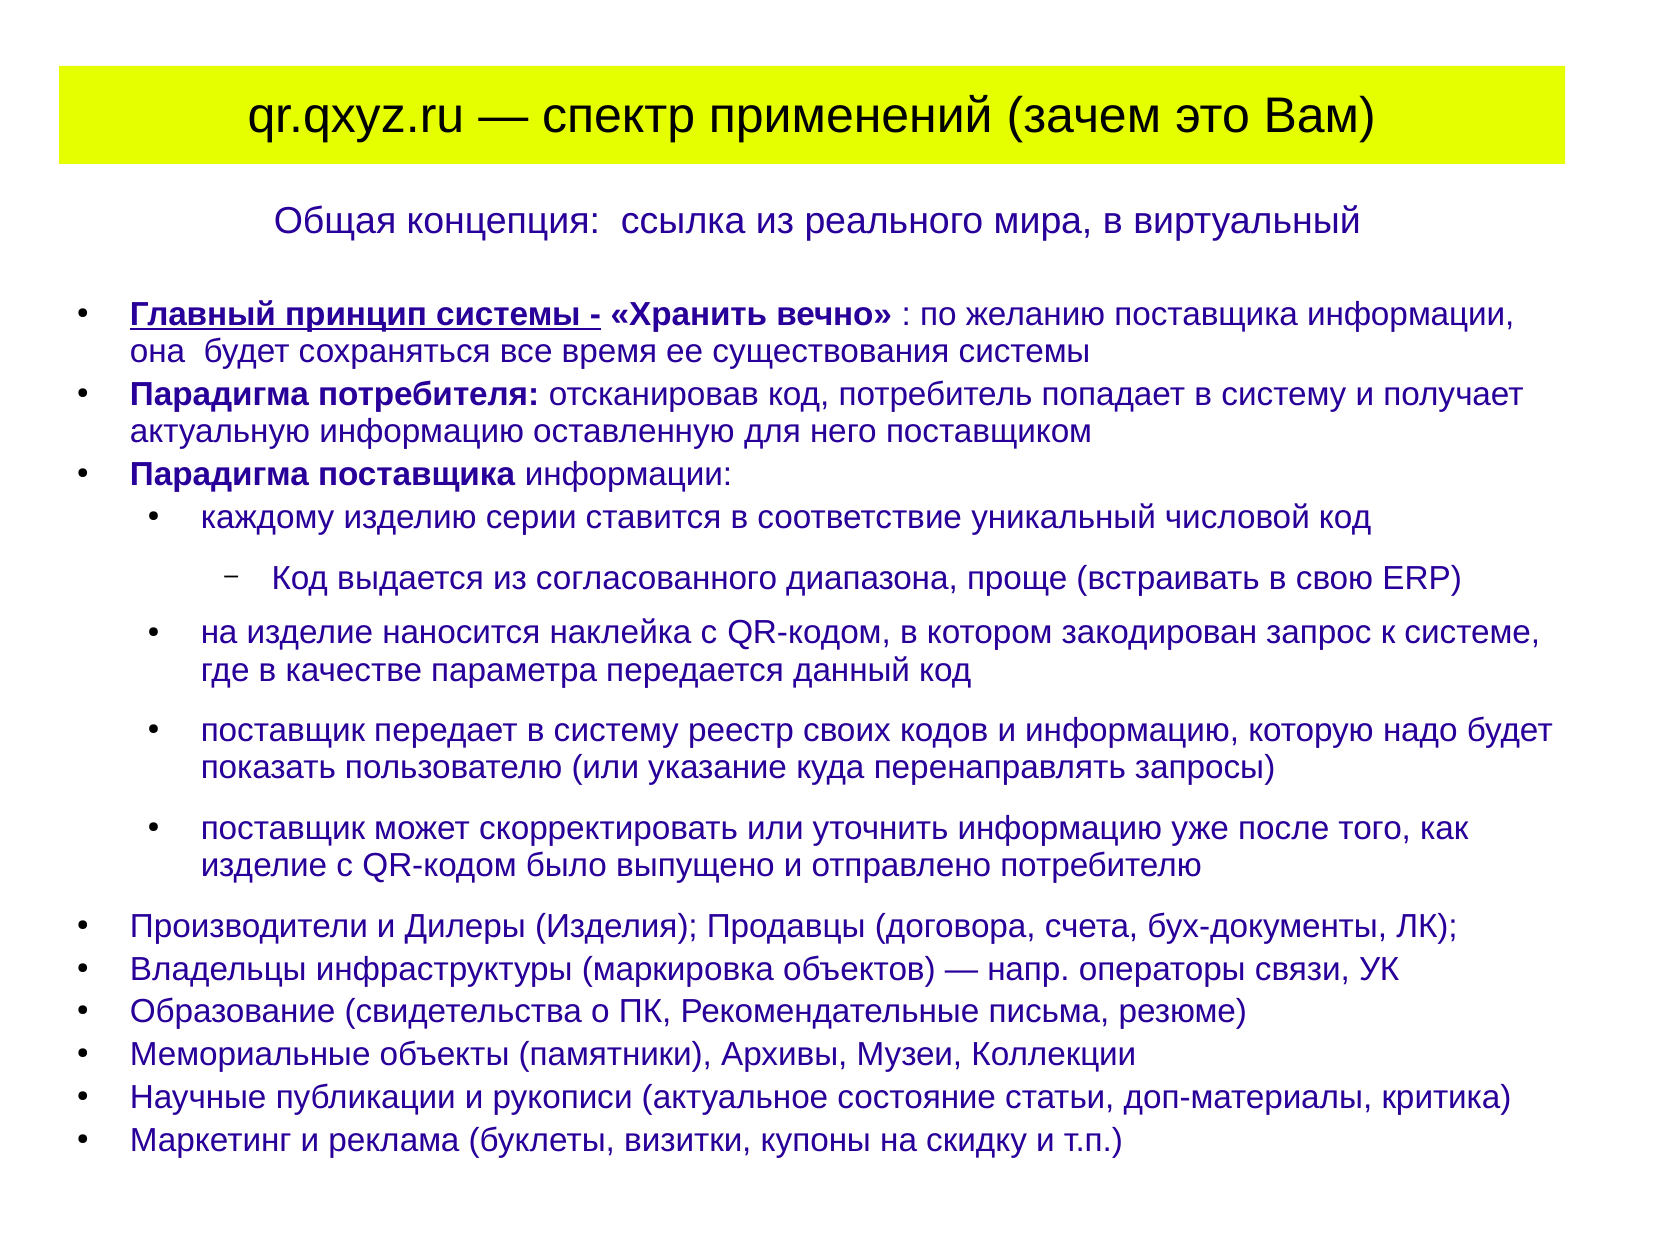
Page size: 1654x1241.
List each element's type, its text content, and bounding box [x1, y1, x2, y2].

title qr.qxyz.ru — спектр применений (зачем это Вам) [59, 65, 1566, 164]
list Общая концепция: ссылка из реального мира, в виртуальный Главный принцип системы - «Хранить вечно» : по желанию поставщика информации, она будет сохраняться все время ее существования системы Парадигма потребителя: отсканировав код, потребитель попадает в систему и получает актуальную информацию оставленную для него поставщиком Парадигма поставщика информации: каждому изделию серии ставится в соответствие уникальный числовой код Код выдается из согласованного диапазона, проще (встраивать в свою ERP) на изделие наносится наклейка с QR-кодом, в котором закодирован запрос к системе, где в качестве параметра передается данный код поставщик передает в систему реестр своих кодов и информацию, которую надо будет показать пользователю (или указание куда перенаправлять запросы) поставщик может скорректировать или уточнить информацию уже после того, как изделие с QR-кодом было выпущено и отправлено потребителю Производители и Дилеры (Изделия); Продавцы (договора, счета, бух-документы, ЛК); Владельцы инфраструктуры (маркировка объектов) — напр. операторы связи, УК Образование (свидетельства о ПК, Рекомендательные письма, резюме) Мемориальные объекты (памятники), Архивы, Музеи, Коллекции Научные публикации и рукописи (актуальное состояние статьи, доп-материалы, критика) Маркетинг и реклама (буклеты, визитки, купоны на скидку и т.п.) [59, 195, 1565, 1211]
